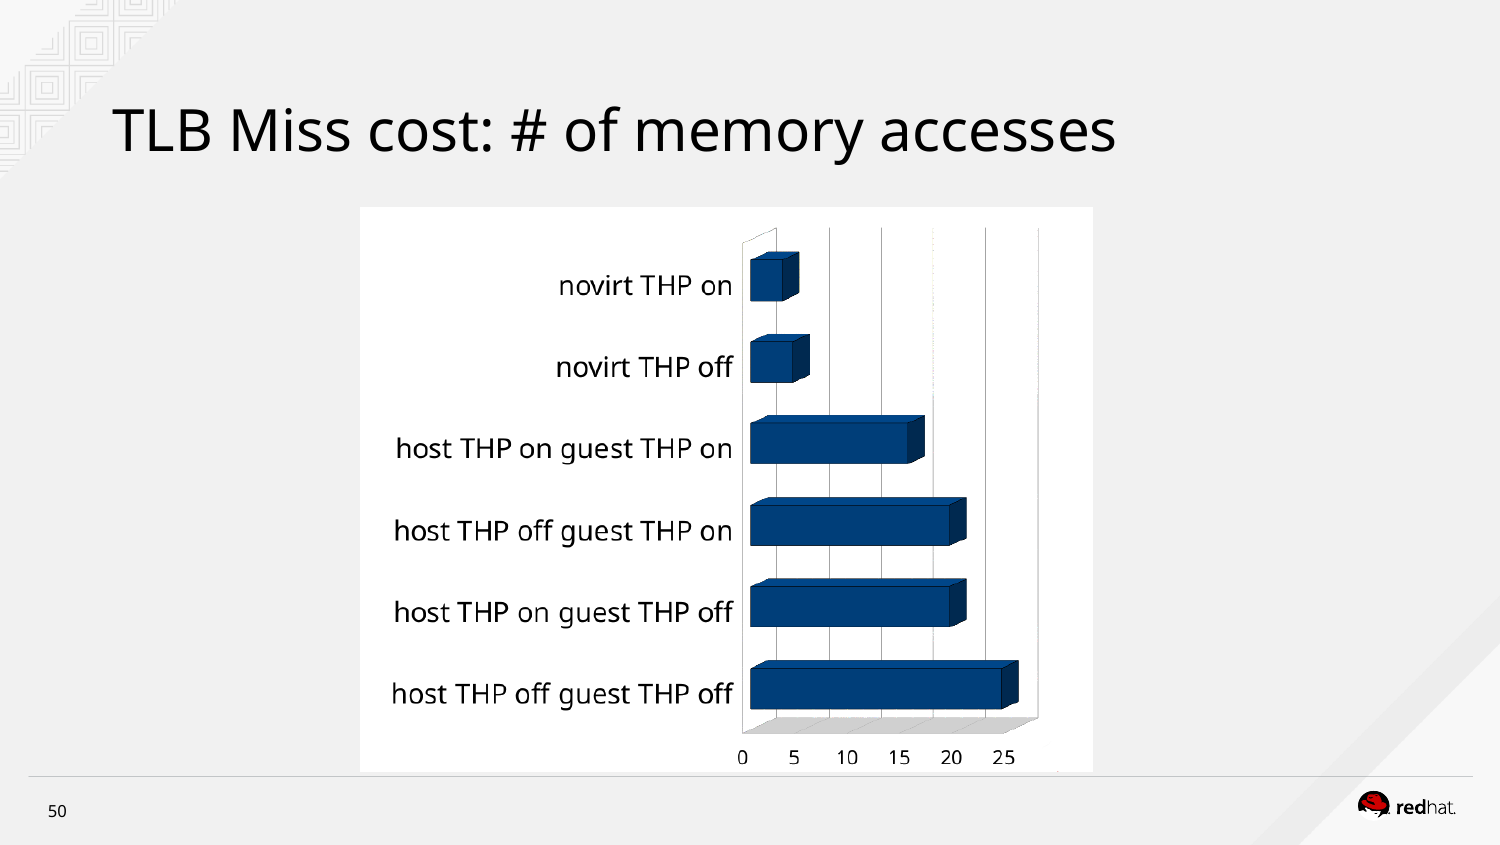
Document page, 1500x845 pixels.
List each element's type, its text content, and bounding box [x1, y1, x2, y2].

picture [0, 0, 1500, 845]
title TLB Miss cost: # of memory accesses [112, 0, 1388, 169]
